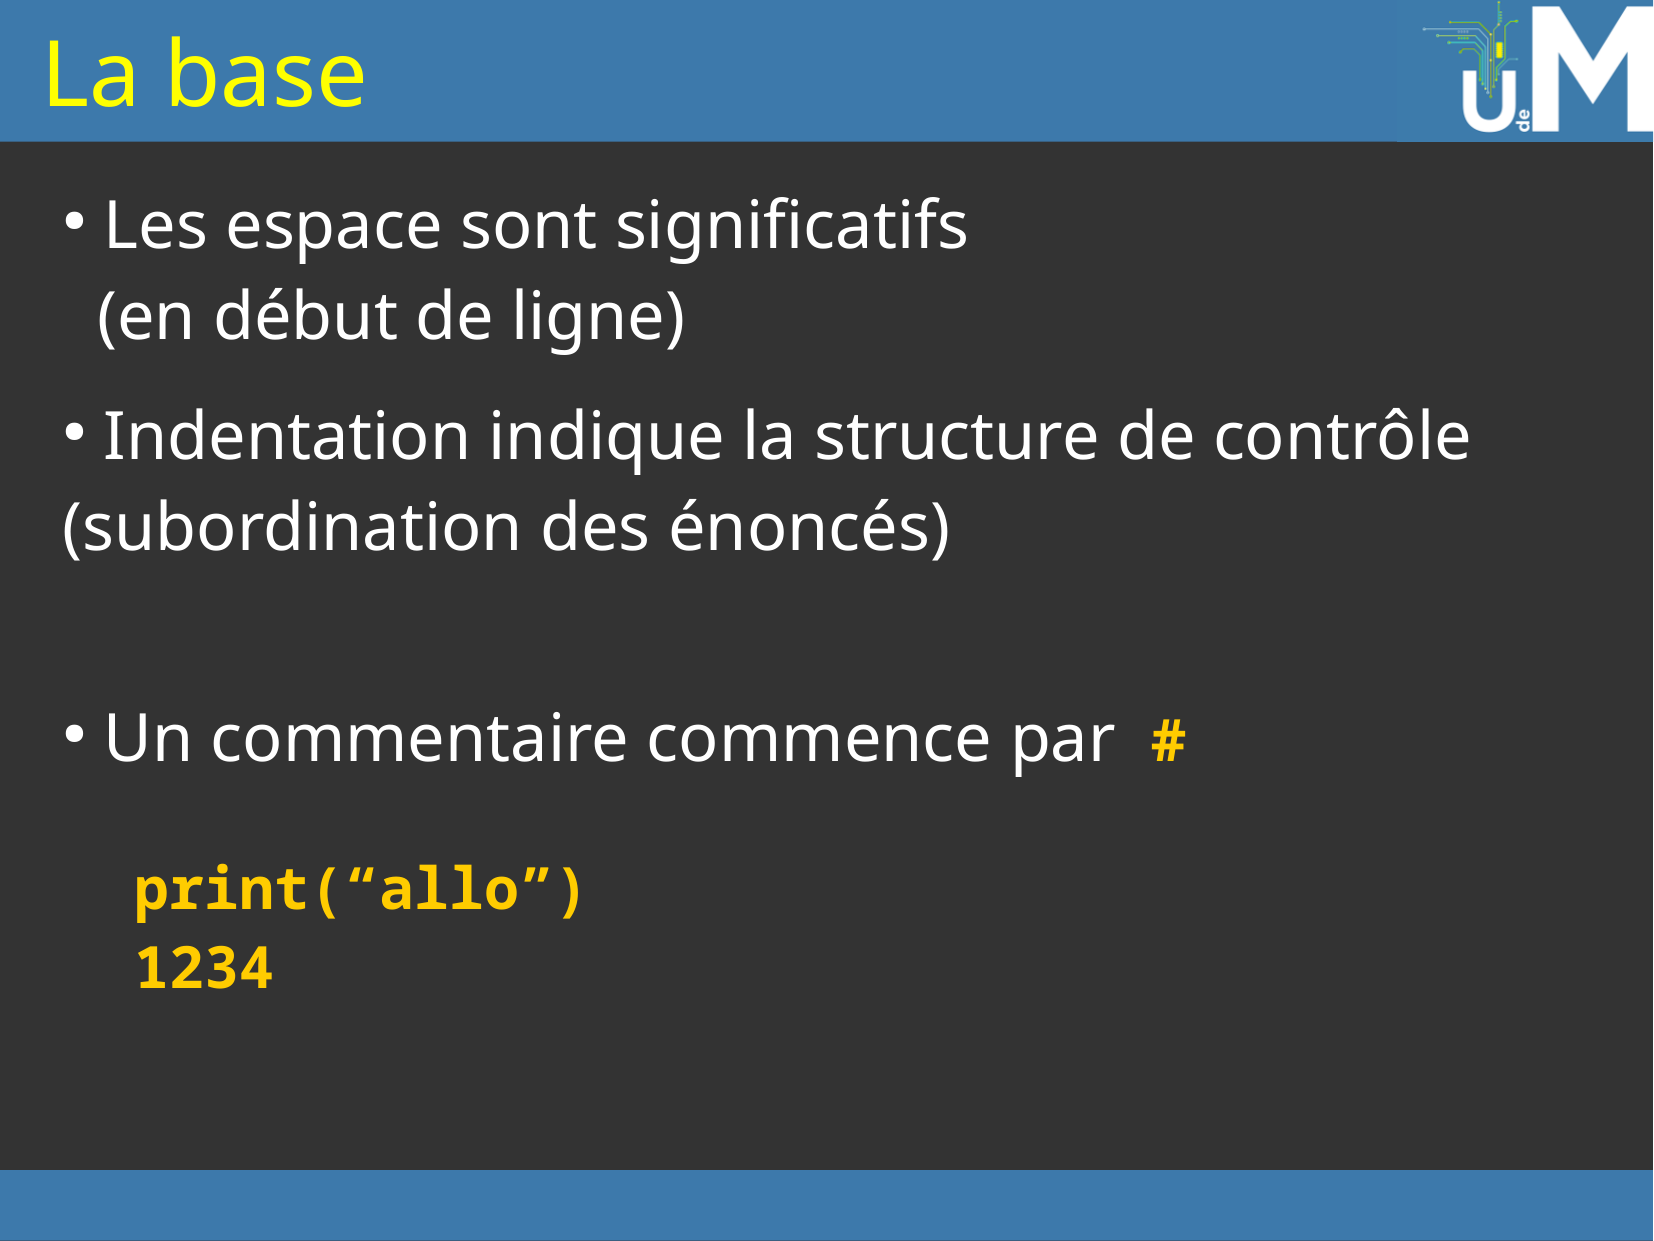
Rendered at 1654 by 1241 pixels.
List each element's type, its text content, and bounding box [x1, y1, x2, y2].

text_box print(“allo”) 1234 [120, 840, 1321, 1096]
title La base [41, 11, 1411, 130]
picture [1397, 0, 1654, 142]
list Les espace sont significatifs (en début de ligne) Indentation indique la structure de contrôle (subordination des énoncés) Un commentaire commence par # [45, 177, 1606, 1141]
